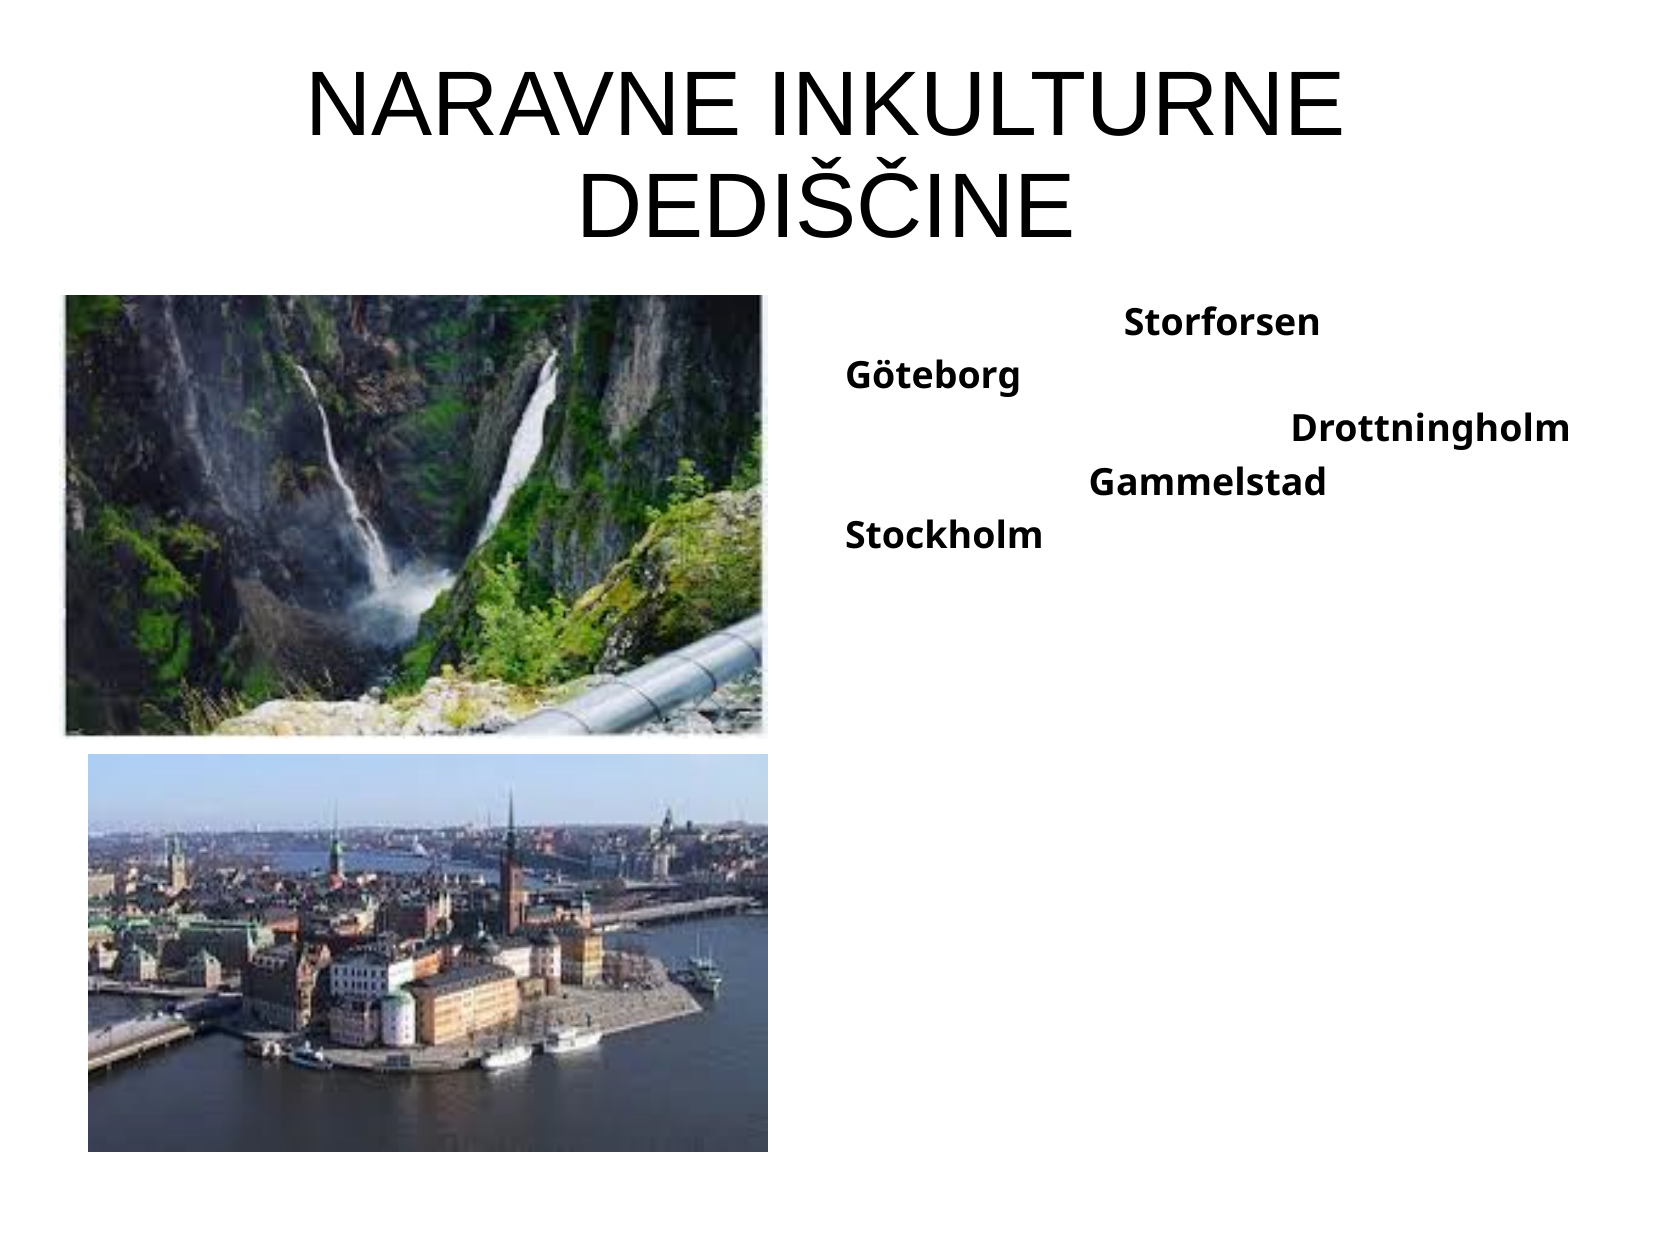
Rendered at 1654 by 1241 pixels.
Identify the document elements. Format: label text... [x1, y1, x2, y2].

picture [59, 295, 768, 739]
list Storforsen Göteborg Drottningholm Gammelstad Stockholm [845, 290, 1572, 1109]
picture [88, 754, 768, 1152]
title NARAVNE INKULTURNE DEDIŠČINE [82, 49, 1571, 257]
